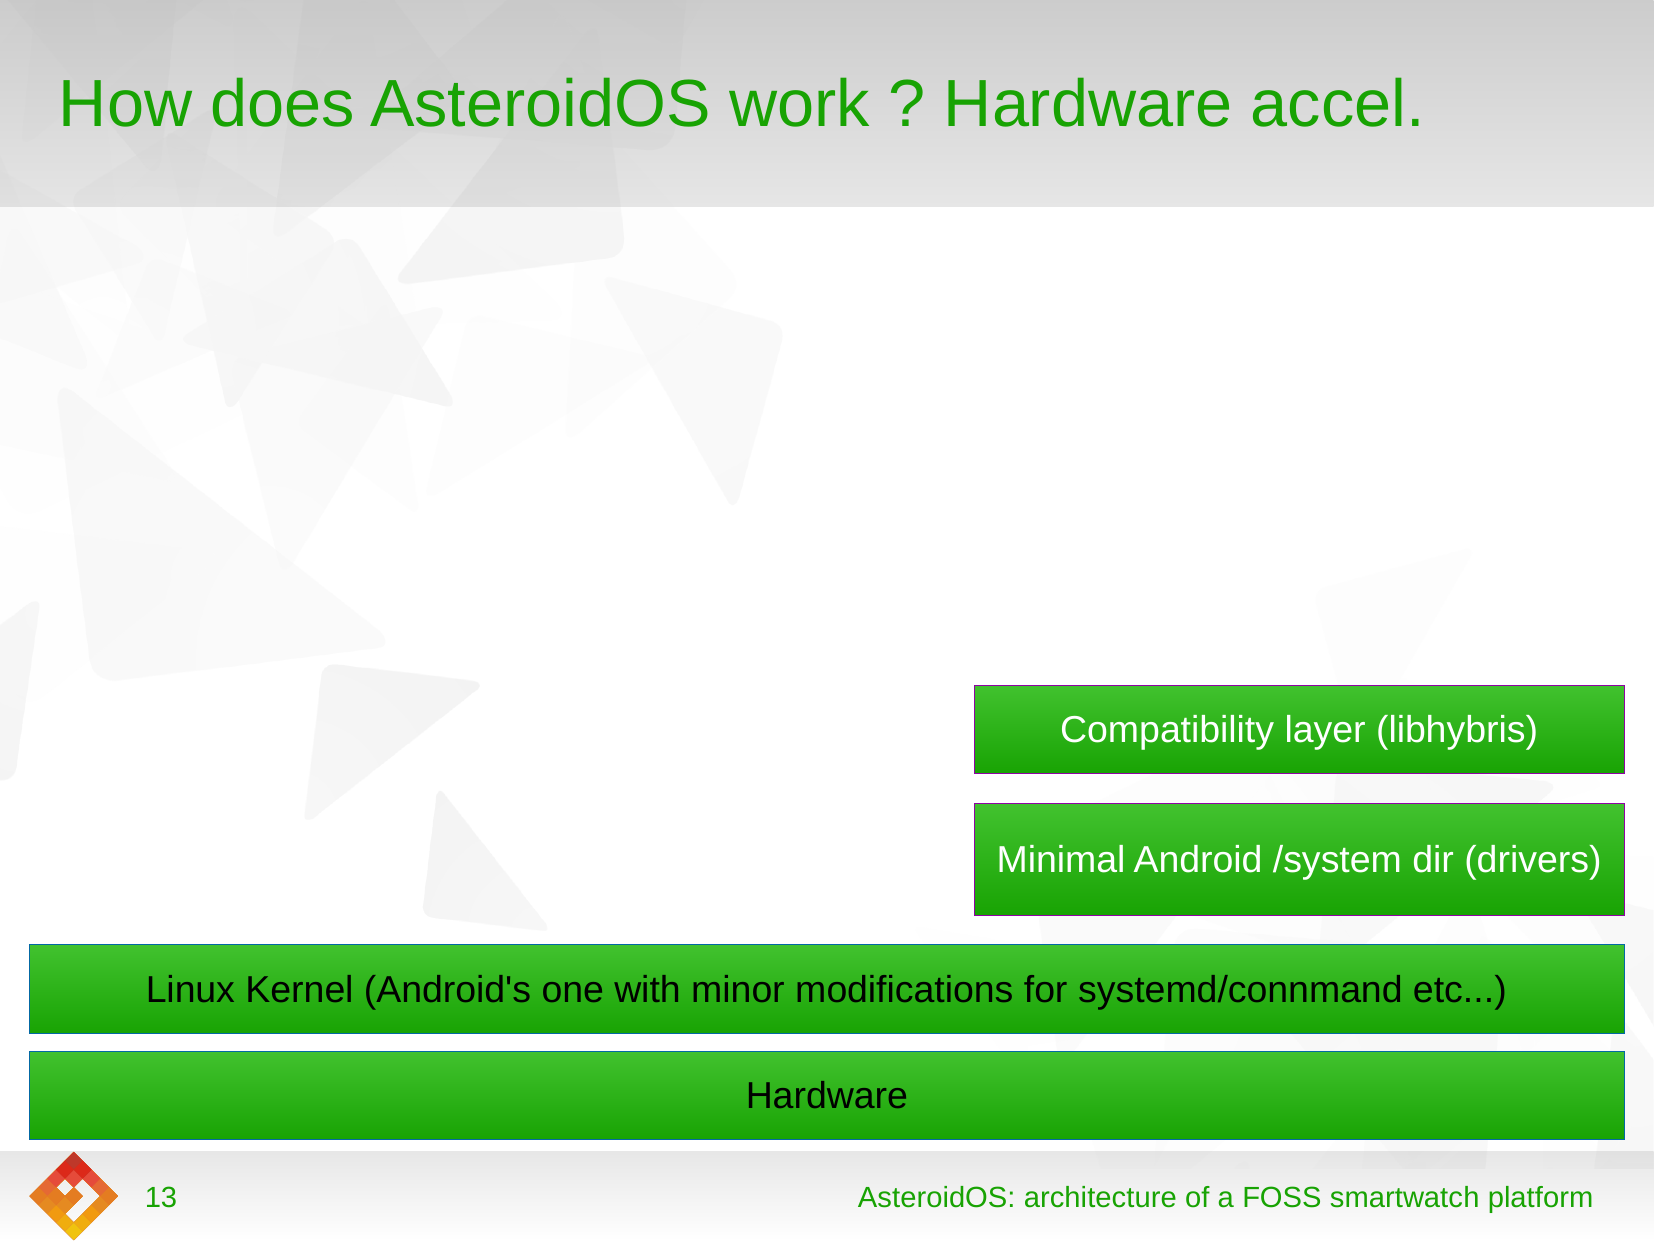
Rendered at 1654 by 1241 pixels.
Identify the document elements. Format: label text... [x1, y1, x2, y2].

picture [0, 0, 783, 931]
text_box Hardware [29, 1051, 1625, 1140]
text_box Minimal Android /system dir (drivers) [974, 803, 1625, 916]
text_box Linux Kernel (Android's one with minor modifications for systemd/connmand etc...) [29, 944, 1625, 1034]
title How does AsteroidOS work ? Hardware accel. [59, 29, 1595, 178]
text_box Compatibility layer (libhybris) [974, 685, 1625, 774]
picture [915, 548, 1654, 1169]
